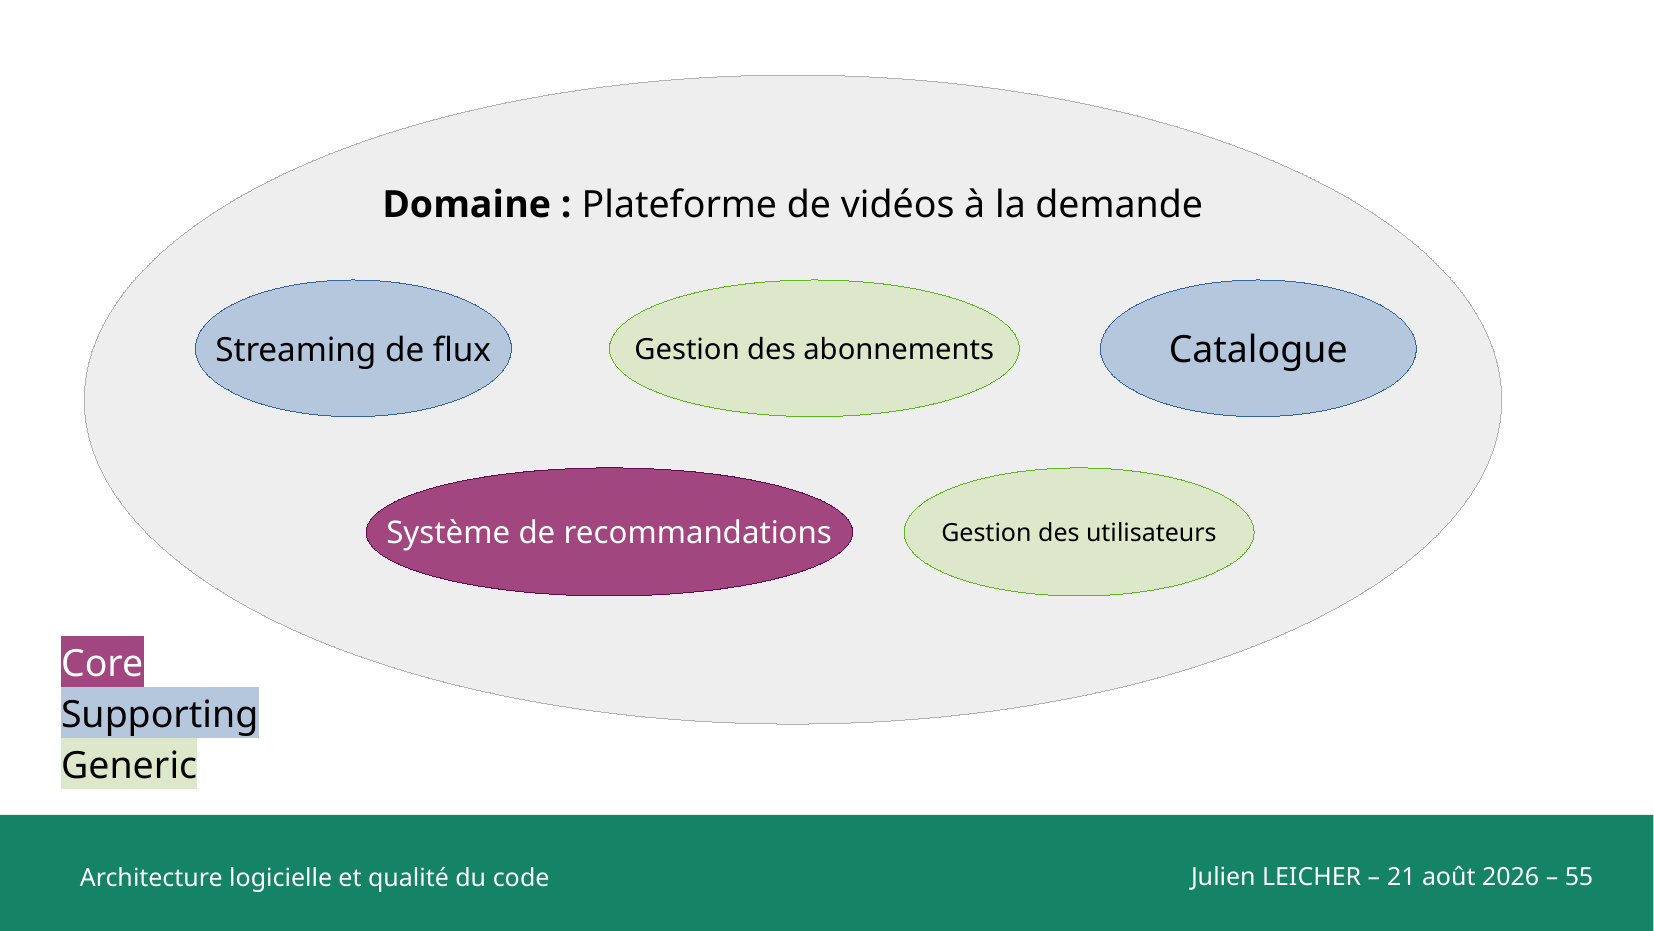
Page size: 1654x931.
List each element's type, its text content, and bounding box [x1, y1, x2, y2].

text_box Gestion des abonnements [609, 279, 1020, 417]
text_box Julien LEICHER – 18 mars 2022 – <number> [0, 814, 1654, 931]
text_box Catalogue [1100, 279, 1417, 417]
text_box Système de recommandations [366, 467, 853, 596]
text_box Gestion des utilisateurs [904, 467, 1255, 596]
text_box Domaine : Plateforme de vidéos à la demande [84, 75, 1502, 725]
text_box Streaming de flux [195, 279, 512, 417]
text_box Architecture logicielle et qualité du code [64, 852, 798, 898]
text_box Core Supporting Generic [46, 628, 303, 780]
